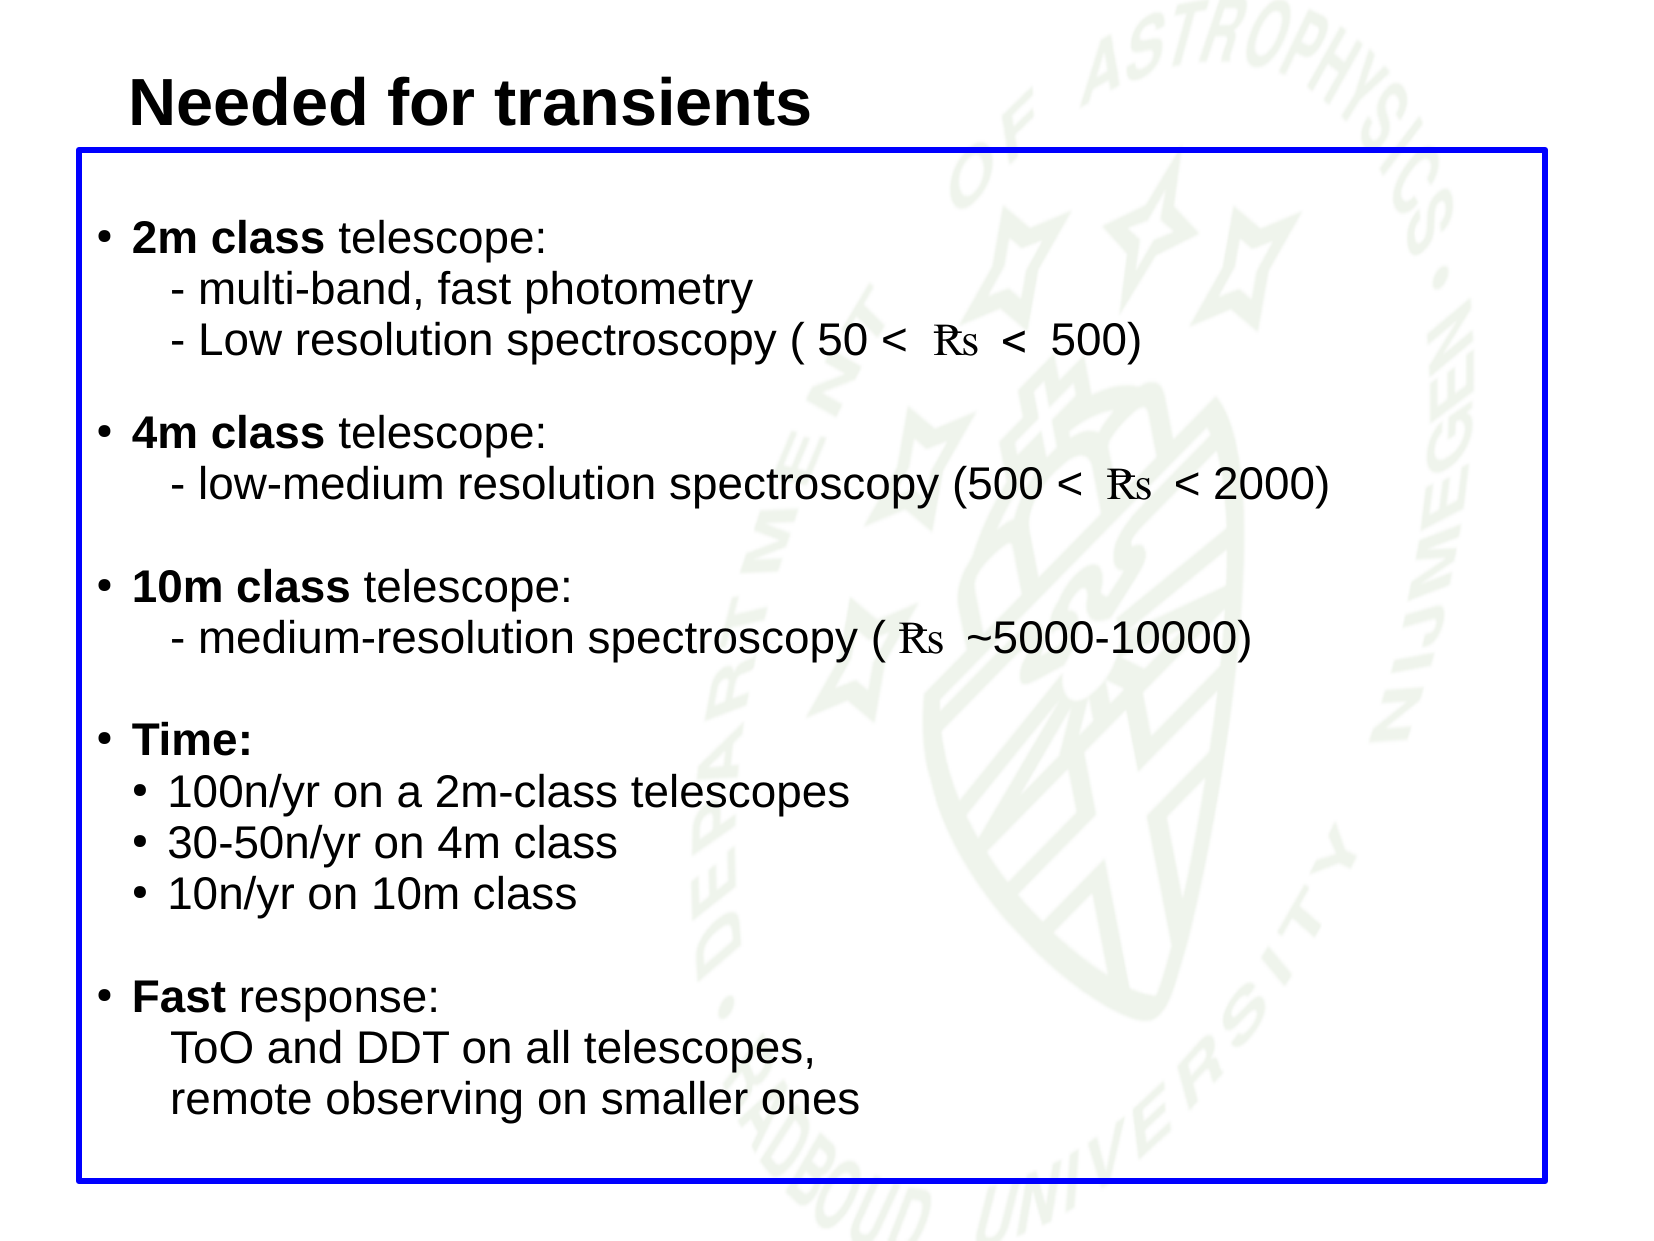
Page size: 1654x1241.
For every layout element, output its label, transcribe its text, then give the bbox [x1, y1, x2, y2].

text_box Needed for transients [39, 57, 1607, 147]
text_box 2m class telescope: - multi-band, fast photometry - Low resolution spectroscopy ( 50 < ₨ < 500) 4m class telescope: - low-medium resolution spectroscopy (500 < ₨ < 2000) 10m class telescope: - medium-resolution spectroscopy ( ₨ ~5000-10000) Time: 100n/yr on a 2m-class telescopes 30-50n/yr on 4m class 10n/yr on 10m class Fast response: ToO and DDT on all telescopes, remote observing on smaller ones [78, 149, 1546, 1182]
picture [0, 0, 1654, 1241]
